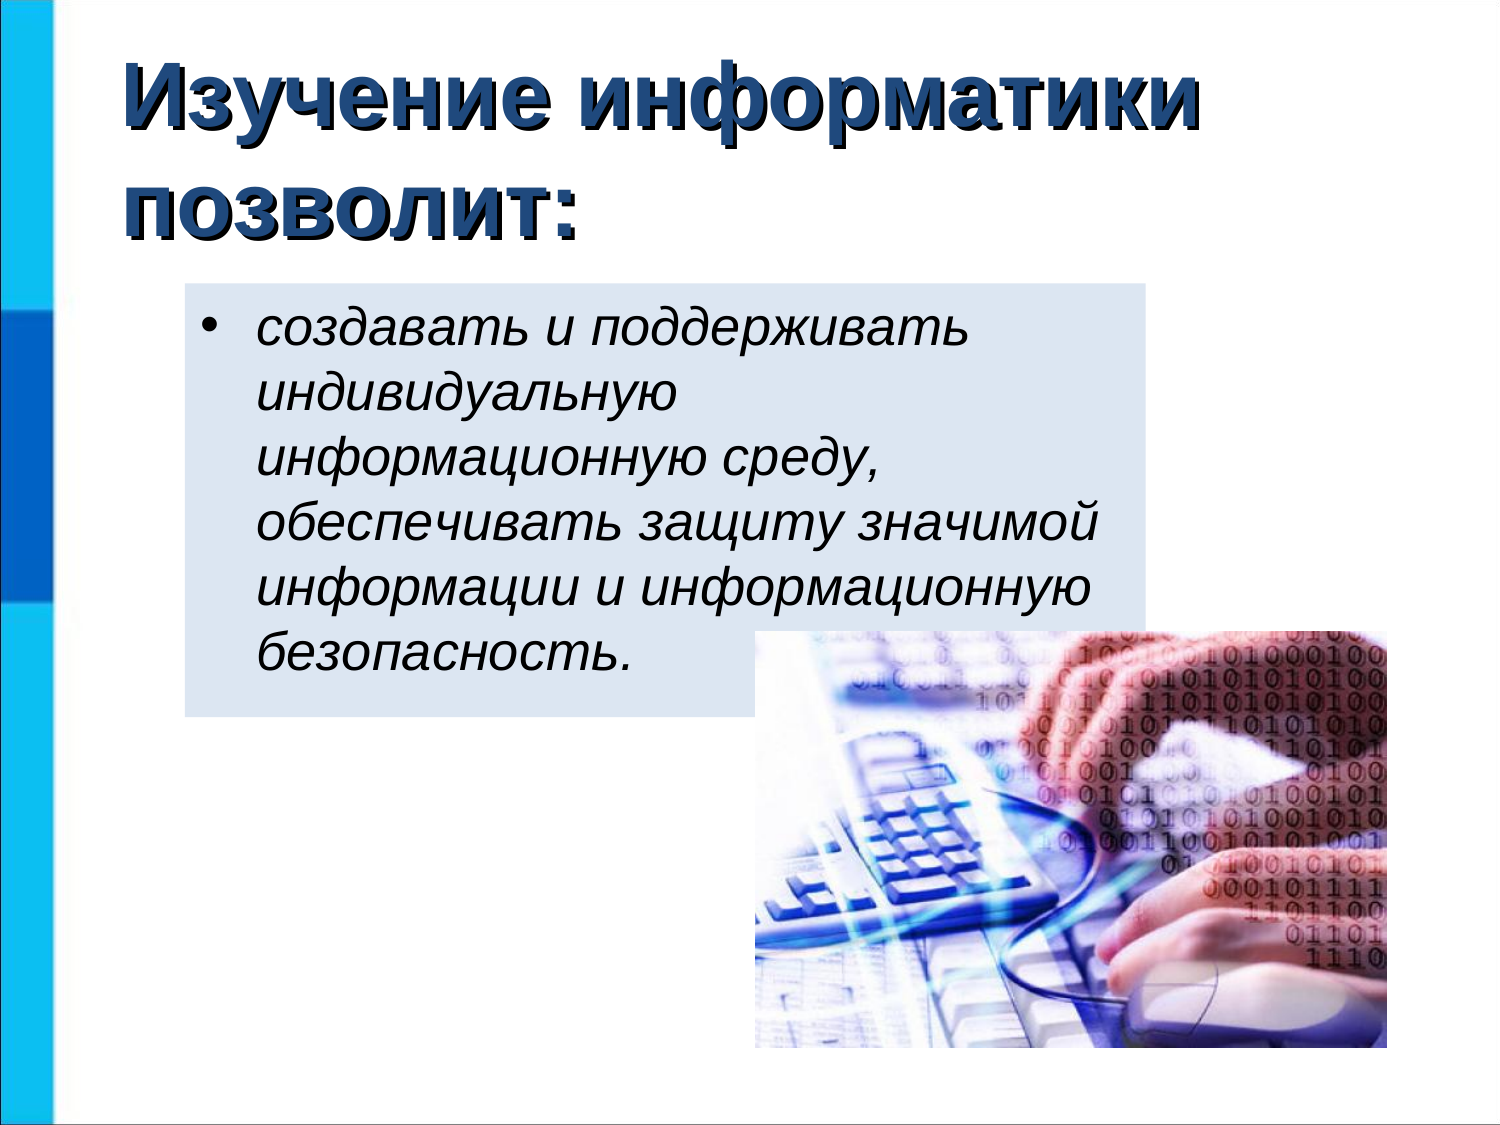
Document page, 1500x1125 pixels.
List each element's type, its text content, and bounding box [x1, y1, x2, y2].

list создавать и поддерживать индивидуальную информационную среду, обеспечивать защиту значимой информации и информационную безопасность. [184, 283, 1146, 718]
picture [0, 0, 1500, 1125]
title Изучение информатики позволит: [105, 36, 1473, 252]
